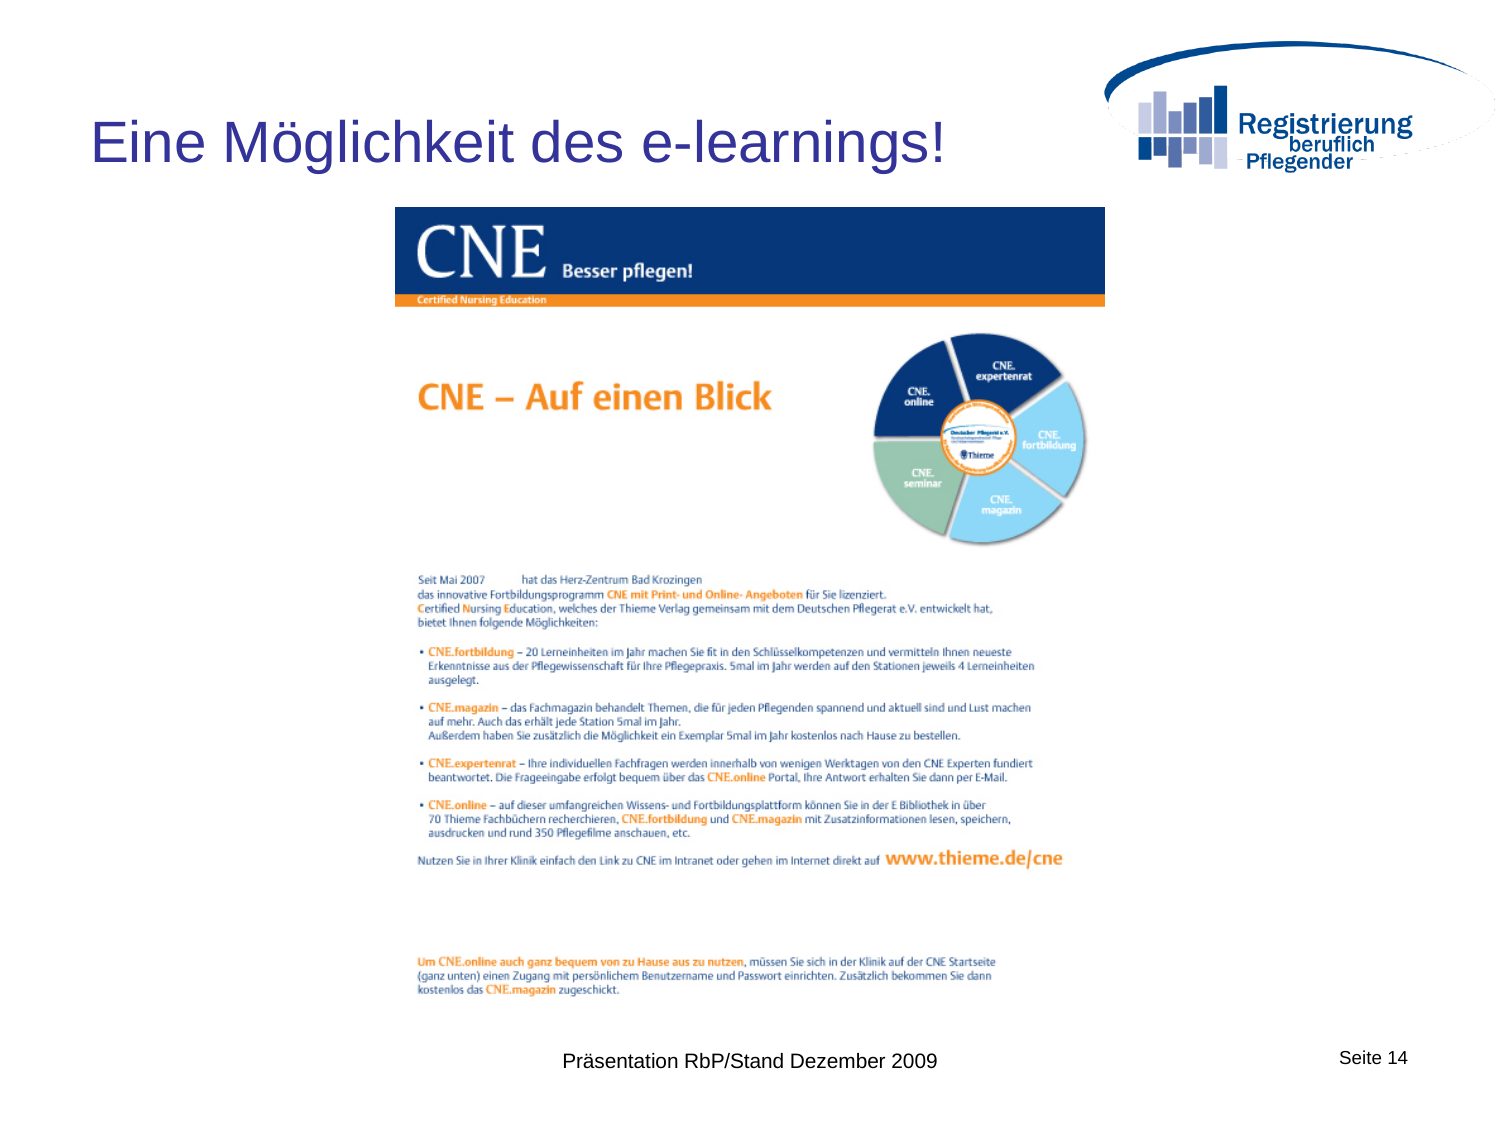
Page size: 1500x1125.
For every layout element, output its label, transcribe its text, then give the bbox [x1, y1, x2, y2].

title Eine Möglichkeit des e-learnings! [75, 45, 1105, 233]
picture [395, 207, 1105, 1013]
picture [1104, 41, 1495, 173]
